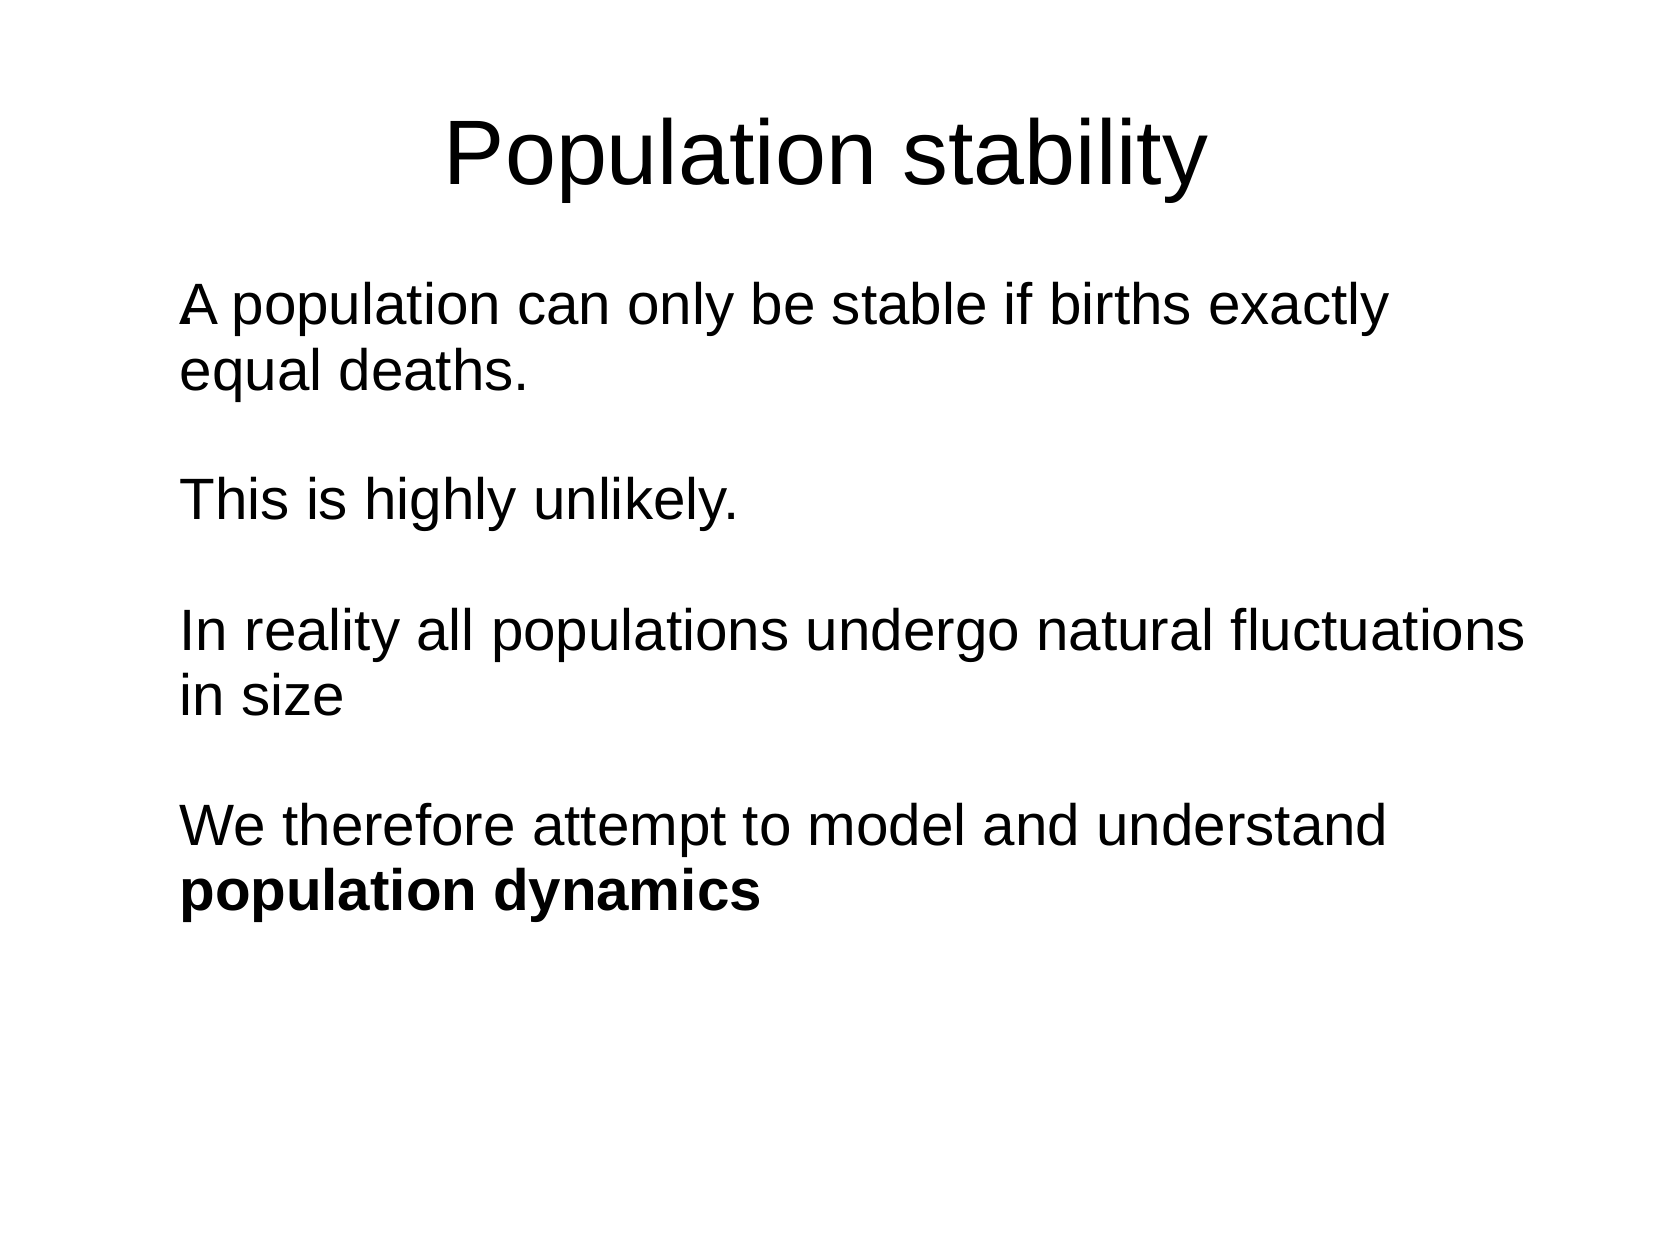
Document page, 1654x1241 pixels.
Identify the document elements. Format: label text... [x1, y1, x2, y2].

text_box A population can only be stable if births exactly equal deaths. This is highly unlikely. In reality all populations undergo natural fluctuations in size We therefore attempt to model and understand population dynamics [165, 264, 1546, 1063]
title Population stability [82, 49, 1571, 257]
